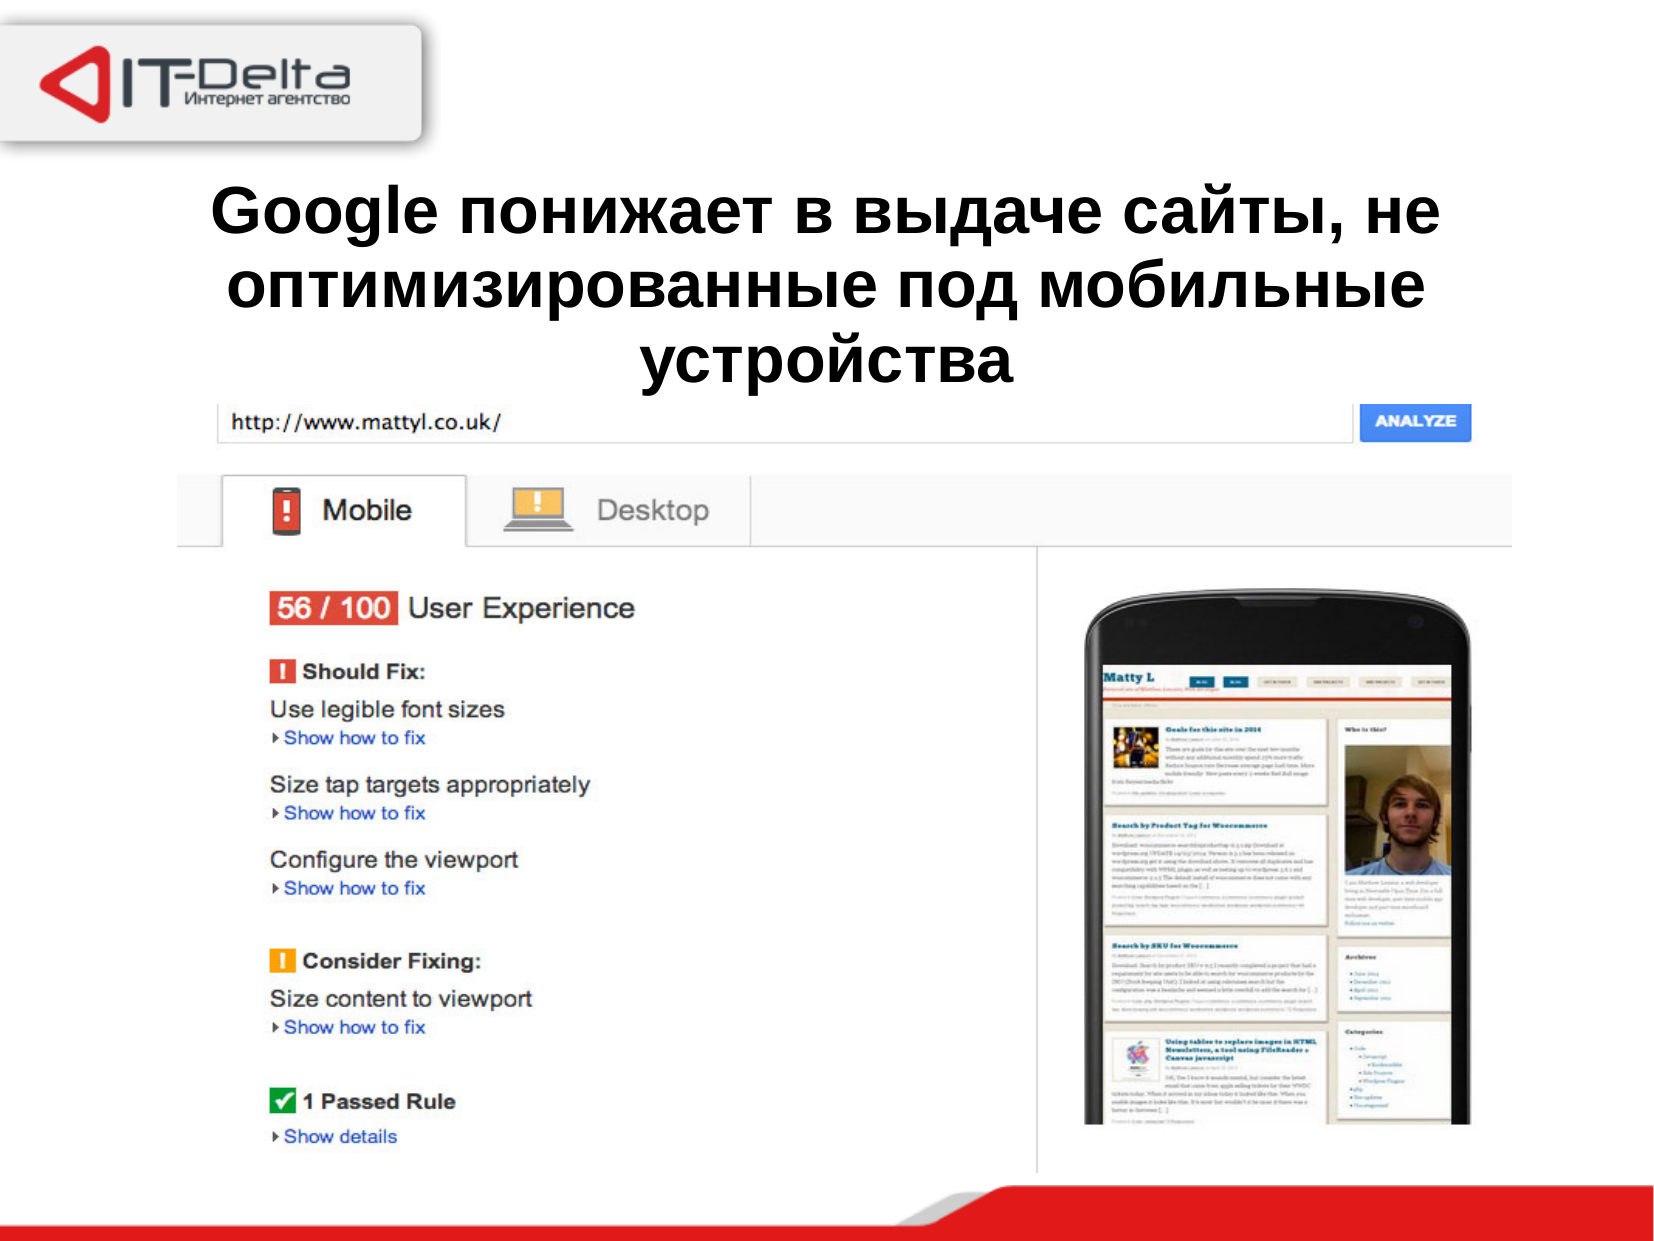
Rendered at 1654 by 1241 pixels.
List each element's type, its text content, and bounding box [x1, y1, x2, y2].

picture [0, 0, 441, 180]
picture [0, 404, 1654, 1241]
text_box Google понижает в выдаче сайты, не оптимизированные под мобильные устройства [106, 165, 1548, 405]
